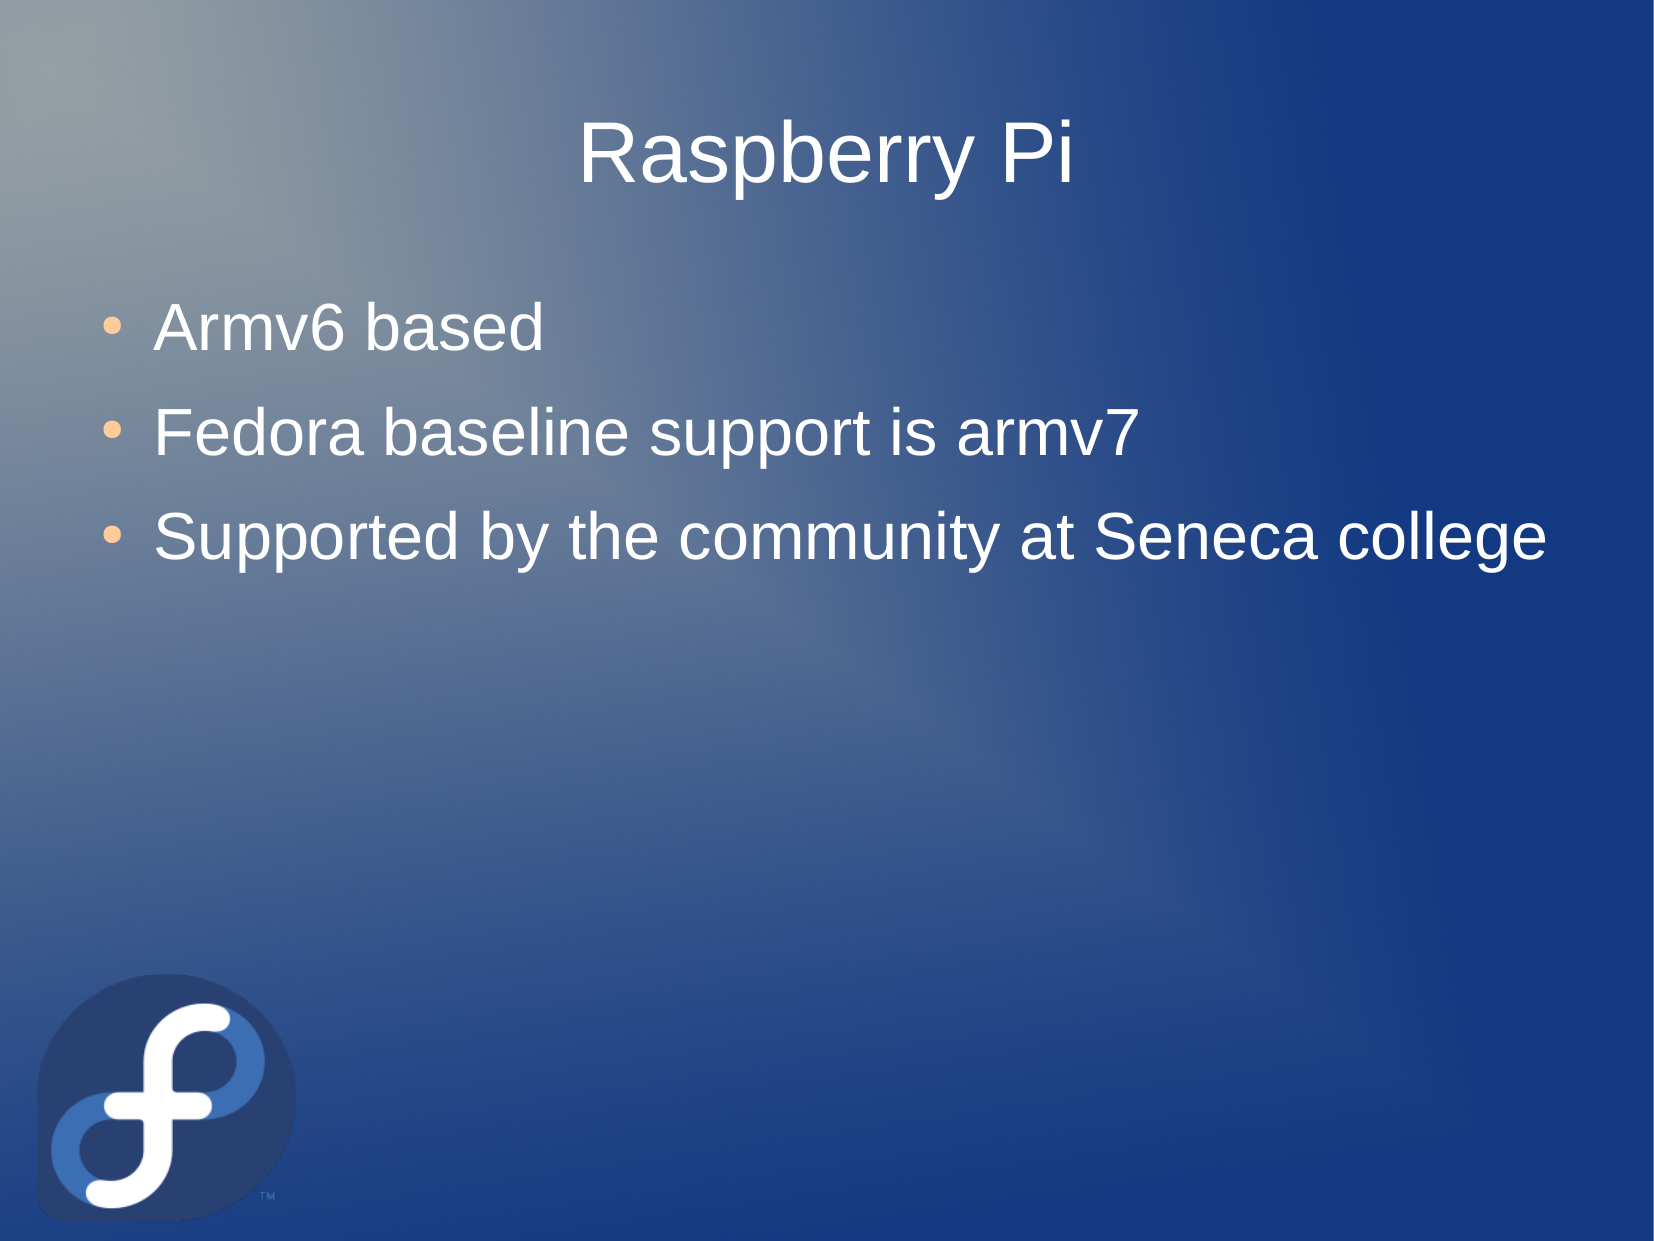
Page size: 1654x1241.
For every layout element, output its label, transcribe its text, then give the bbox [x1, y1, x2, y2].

list Armv6 based Fedora baseline support is armv7 Supported by the community at Seneca college [82, 290, 1571, 1109]
picture [0, 0, 1654, 1241]
title Raspberry Pi [82, 49, 1571, 257]
